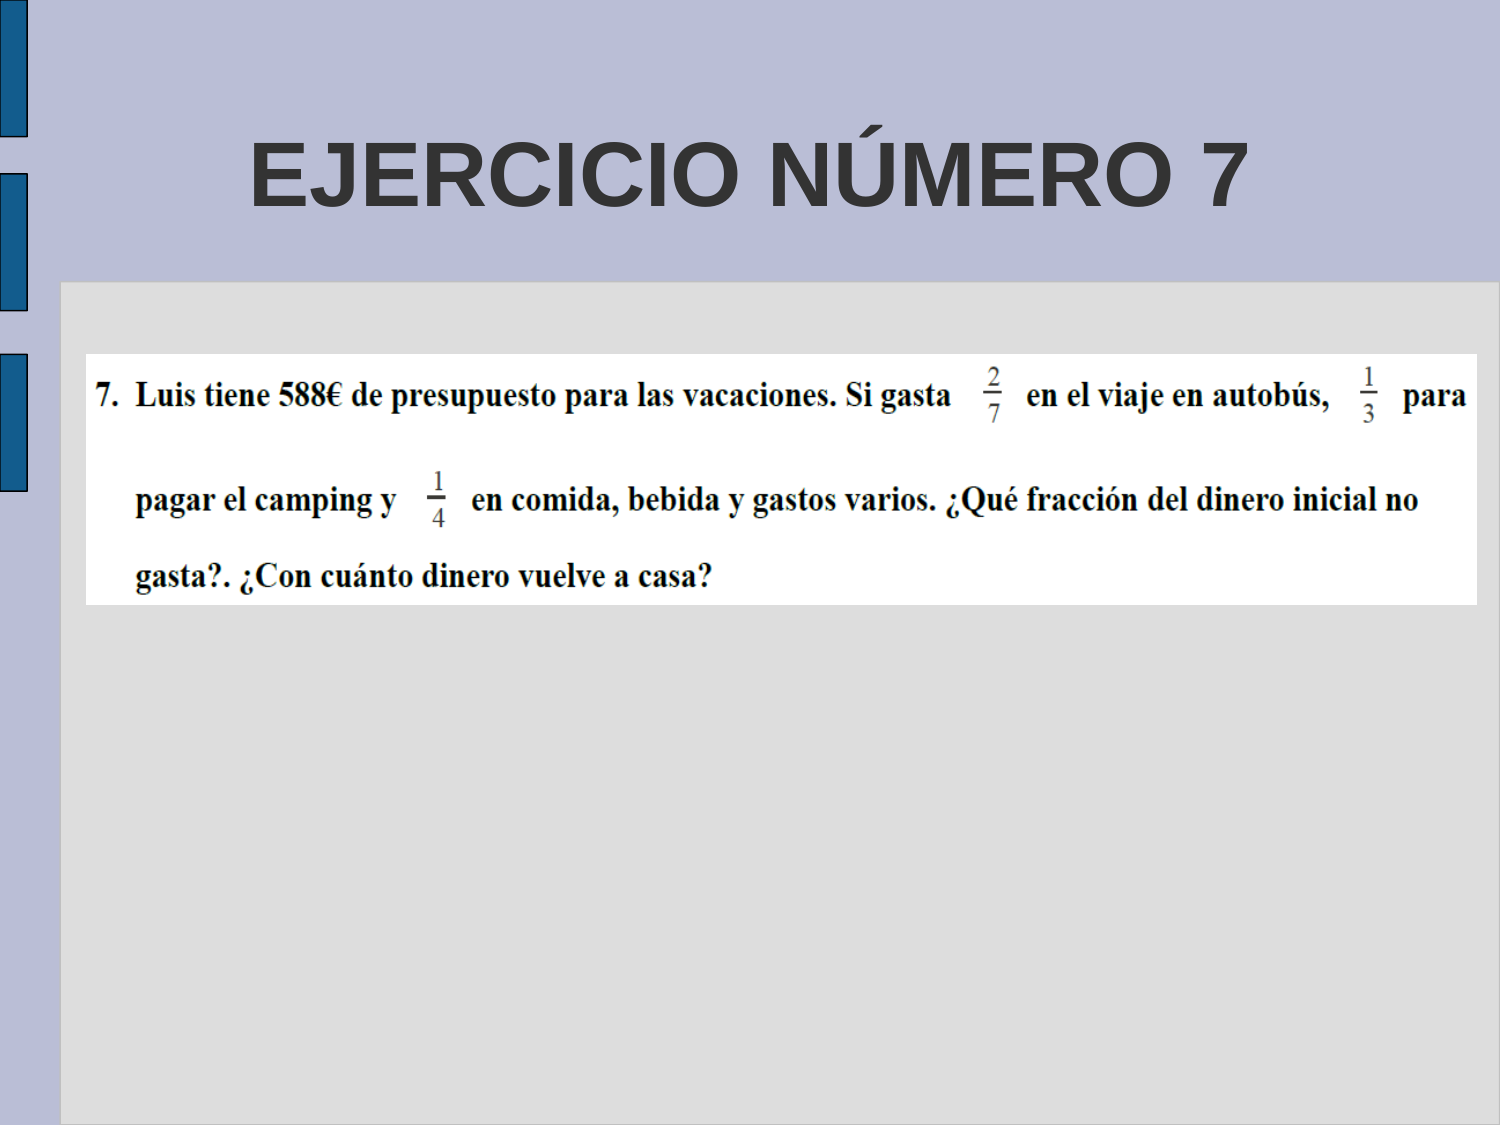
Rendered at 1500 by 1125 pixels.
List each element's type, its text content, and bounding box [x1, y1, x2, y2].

title EJERCICIO NÚMERO 7 [110, 80, 1391, 271]
picture [86, 354, 1477, 605]
